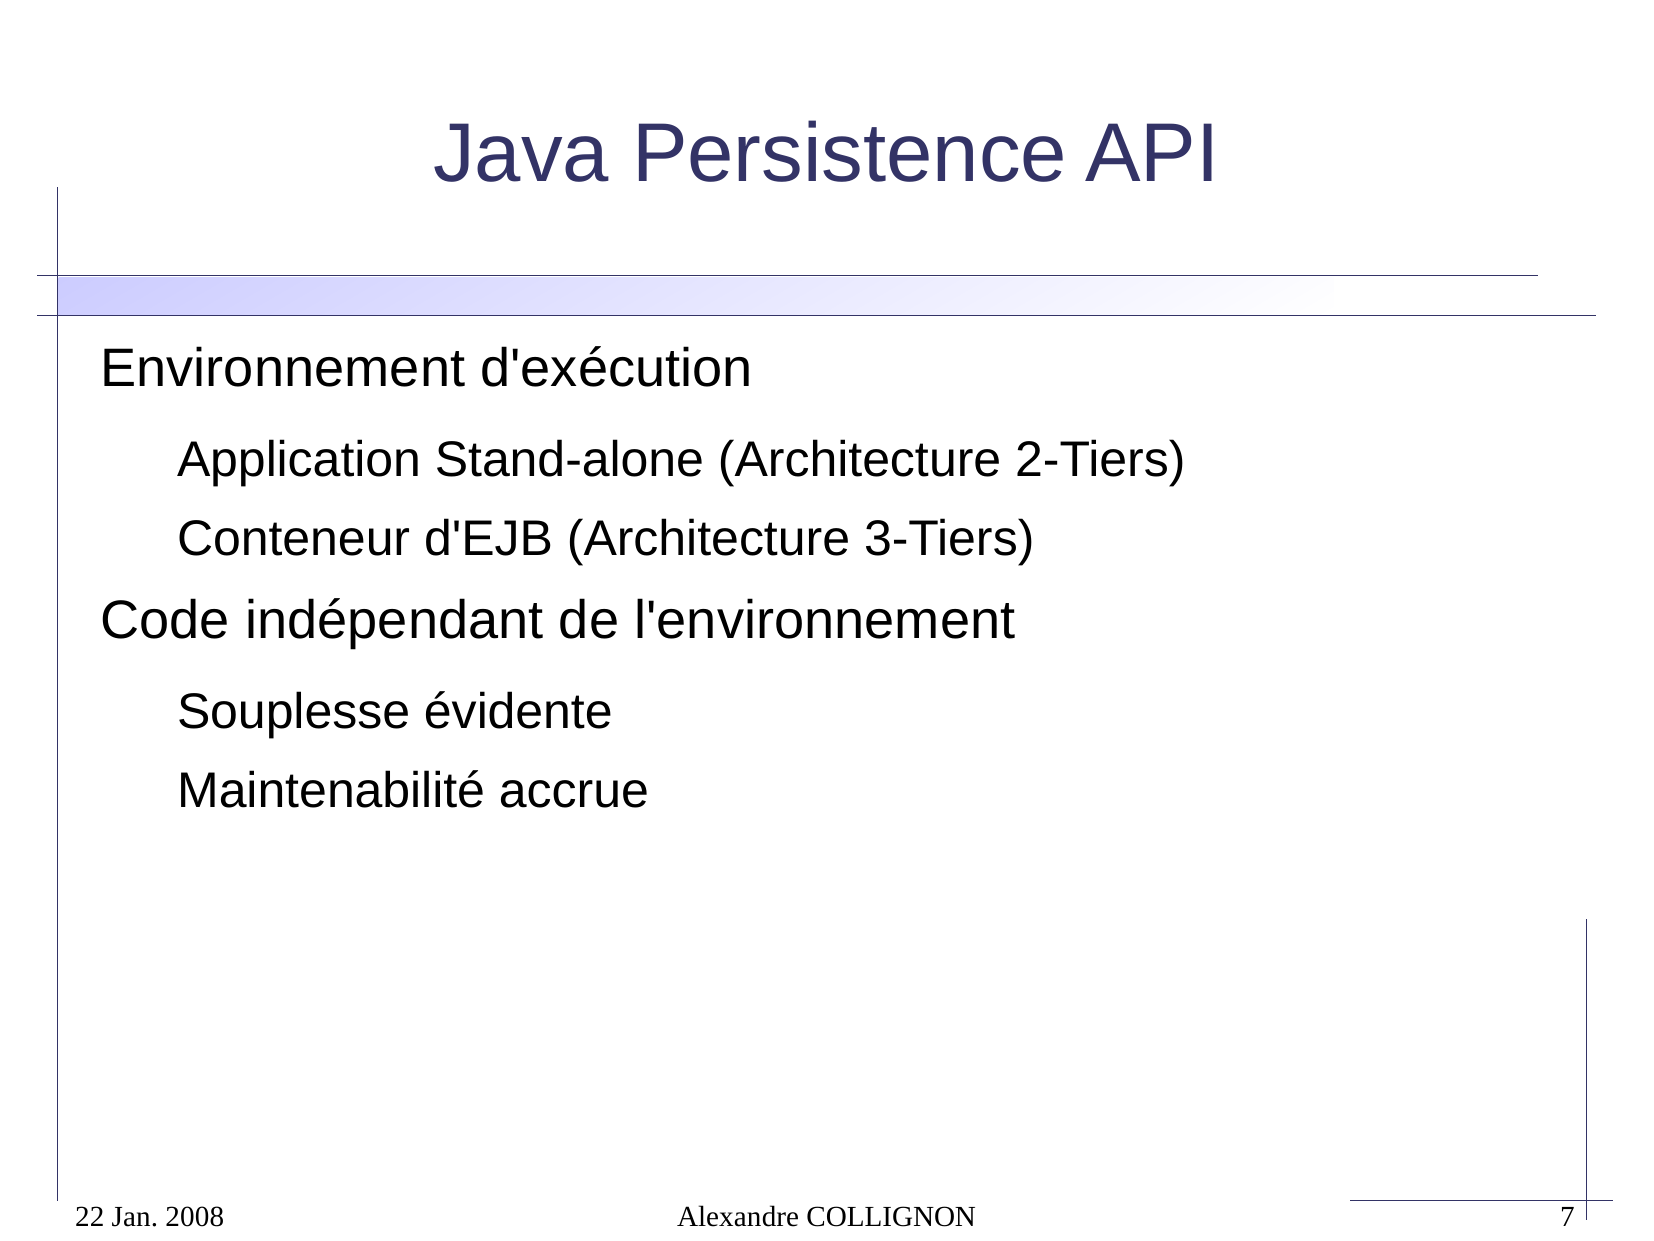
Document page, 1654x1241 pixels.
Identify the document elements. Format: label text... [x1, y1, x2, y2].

list Environnement d'exécution Application Stand-alone (Architecture 2-Tiers) Conteneur d'EJB (Architecture 3-Tiers) Code indépendant de l'environnement Souplesse évidente Maintenabilité accrue [82, 337, 1571, 1157]
title Java Persistence API [82, 49, 1571, 257]
